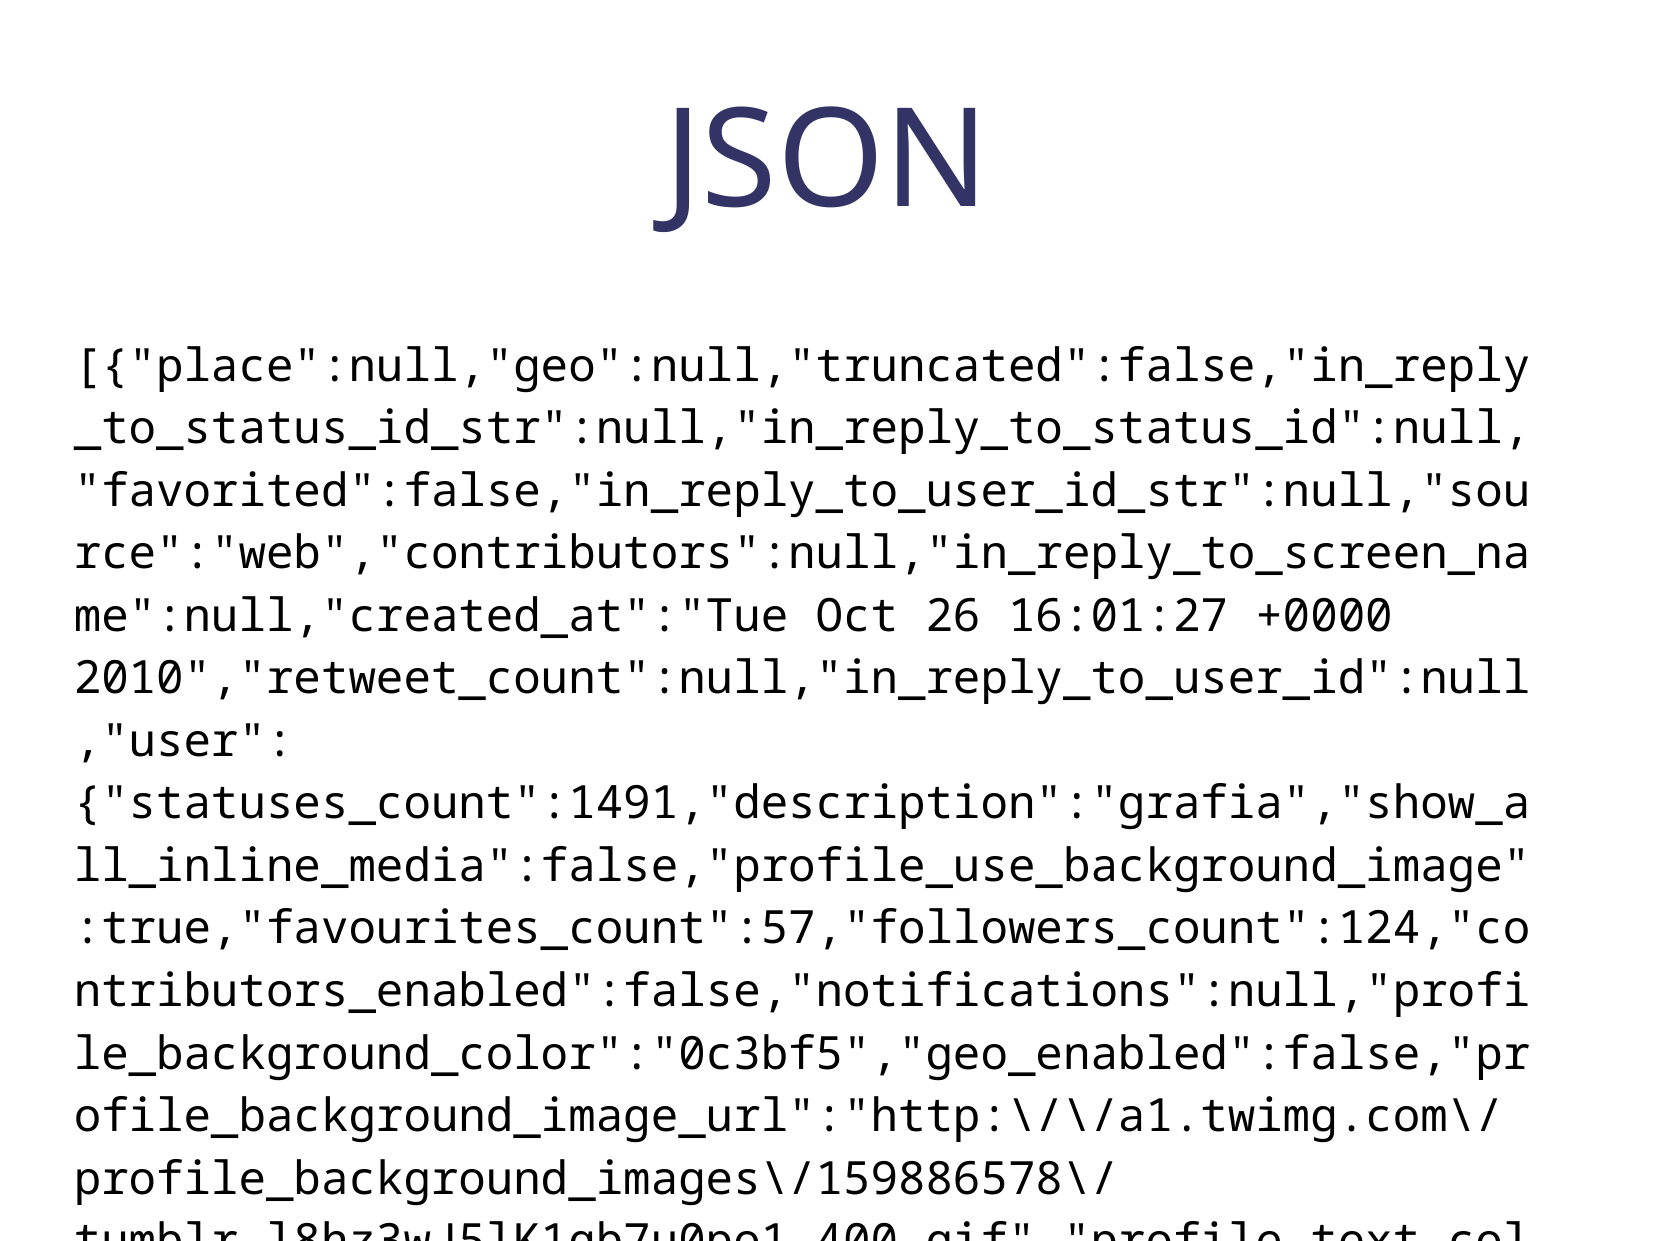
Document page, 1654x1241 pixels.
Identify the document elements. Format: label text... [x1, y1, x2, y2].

text_box [{"place":null,"geo":null,"truncated":false,"in_reply_to_status_id_str":null,"in_reply_to_status_id":null,"favorited":false,"in_reply_to_user_id_str":null,"source":"web","contributors":null,"in_reply_to_screen_name":null,"created_at":"Tue Oct 26 16:01:27 +0000 2010","retweet_count":null,"in_reply_to_user_id":null,"user":{"statuses_count":1491,"description":"grafia","show_all_inline_media":false,"profile_use_background_image":true,"favourites_count":57,"followers_count":124,"contributors_enabled":false,"notifications":null,"profile_background_color":"0c3bf5","geo_enabled":false,"profile_background_image_url":"http:\/\/a1.twimg.com\/profile_background_images\/159886578\/tumblr_l8hz3wJ5lK1qb7u0po1_400.gif","profile_text_color":"eb1725","url":"http:\/\/www.fotolog.com.br\/livinhacontreras","verified":false,"profile_background_tile":true,"follow_request_sent":null,"lang":"en","created_at":"Fri Jun 26 03:54:16 +0000 2009","profile_link_color":"0fc3ff","location":"Brasil","protected":false,"profile_image_url":"http:\/\/a0.twimg.com\/profile_images\/1143256104\/P1060283_-_C_pia_normal.JPG", [59, 324, 1565, 1241]
title JSON [82, 56, 1571, 250]
